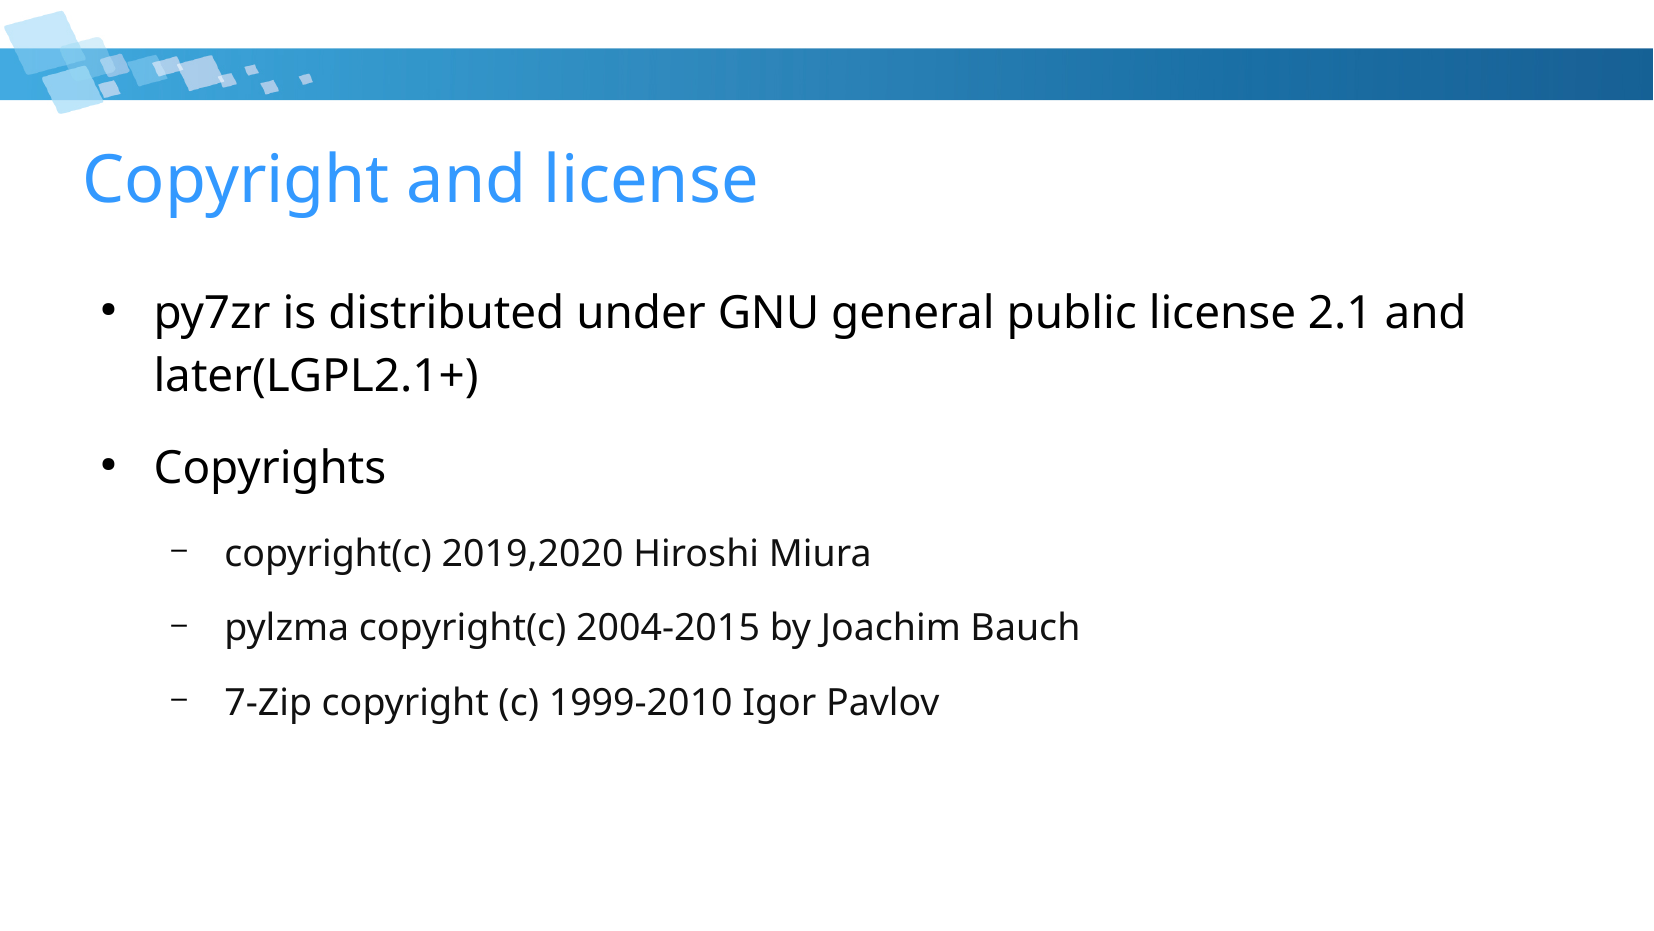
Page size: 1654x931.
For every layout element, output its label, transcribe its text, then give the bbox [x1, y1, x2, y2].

title Copyright and license [82, 99, 1571, 255]
picture [0, 0, 1653, 929]
list py7zr is distributed under GNU general public license 2.1 and later(LGPL2.1+) Copyrights copyright(c) 2019,2020 Hiroshi Miura pylzma copyright(c) 2004-2015 by Joachim Bauch 7-Zip copyright (c) 1999-2010 Igor Pavlov [82, 279, 1571, 820]
